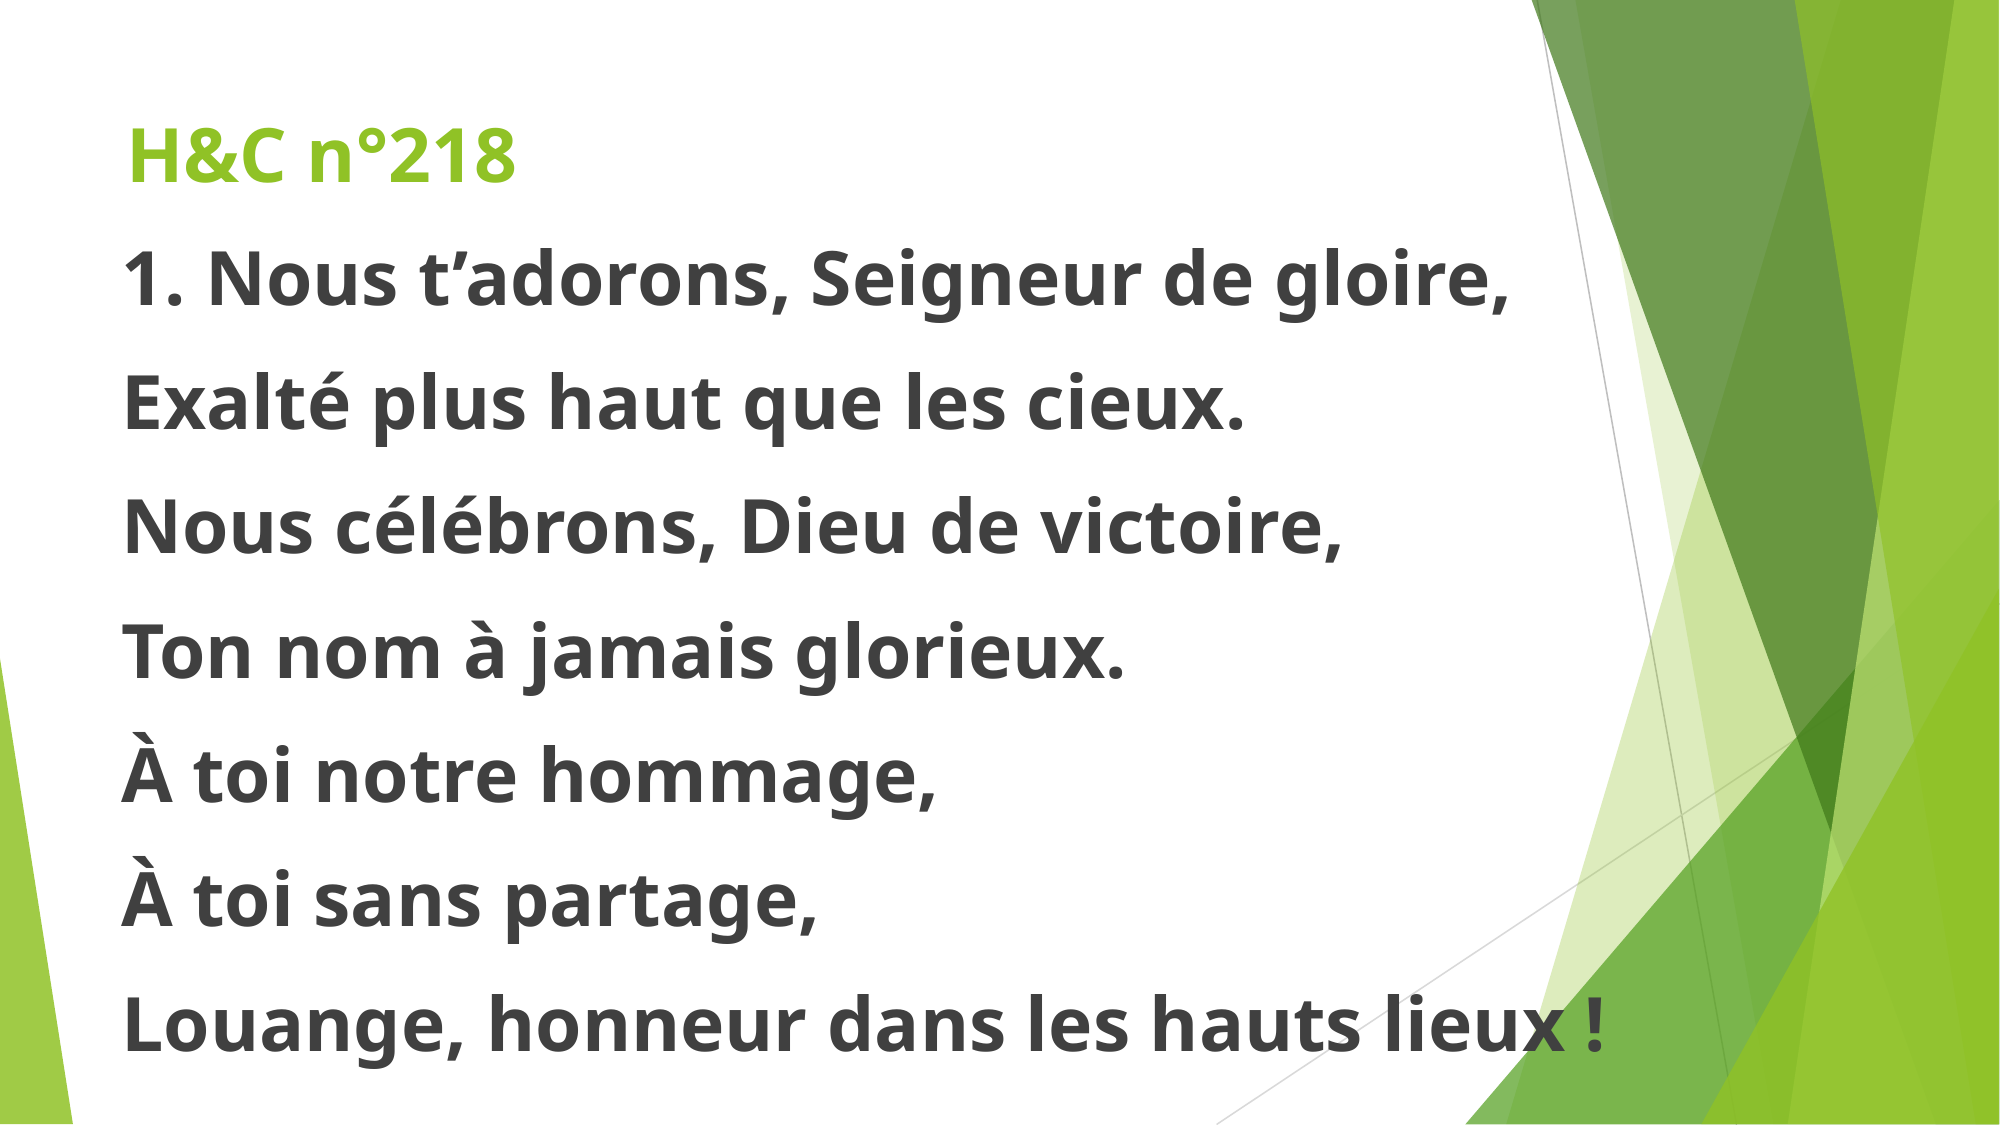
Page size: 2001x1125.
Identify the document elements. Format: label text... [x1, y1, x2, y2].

text_box H&C n°218 [111, 99, 1522, 209]
text_box 1. Nous t’adorons, Seigneur de gloire, Exalté plus haut que les cieux. Nous célébrons, Dieu de victoire, Ton nom à jamais glorieux. À toi notre hommage, À toi sans partage, Louange, honneur dans les hauts lieux ! [106, 209, 1990, 1071]
